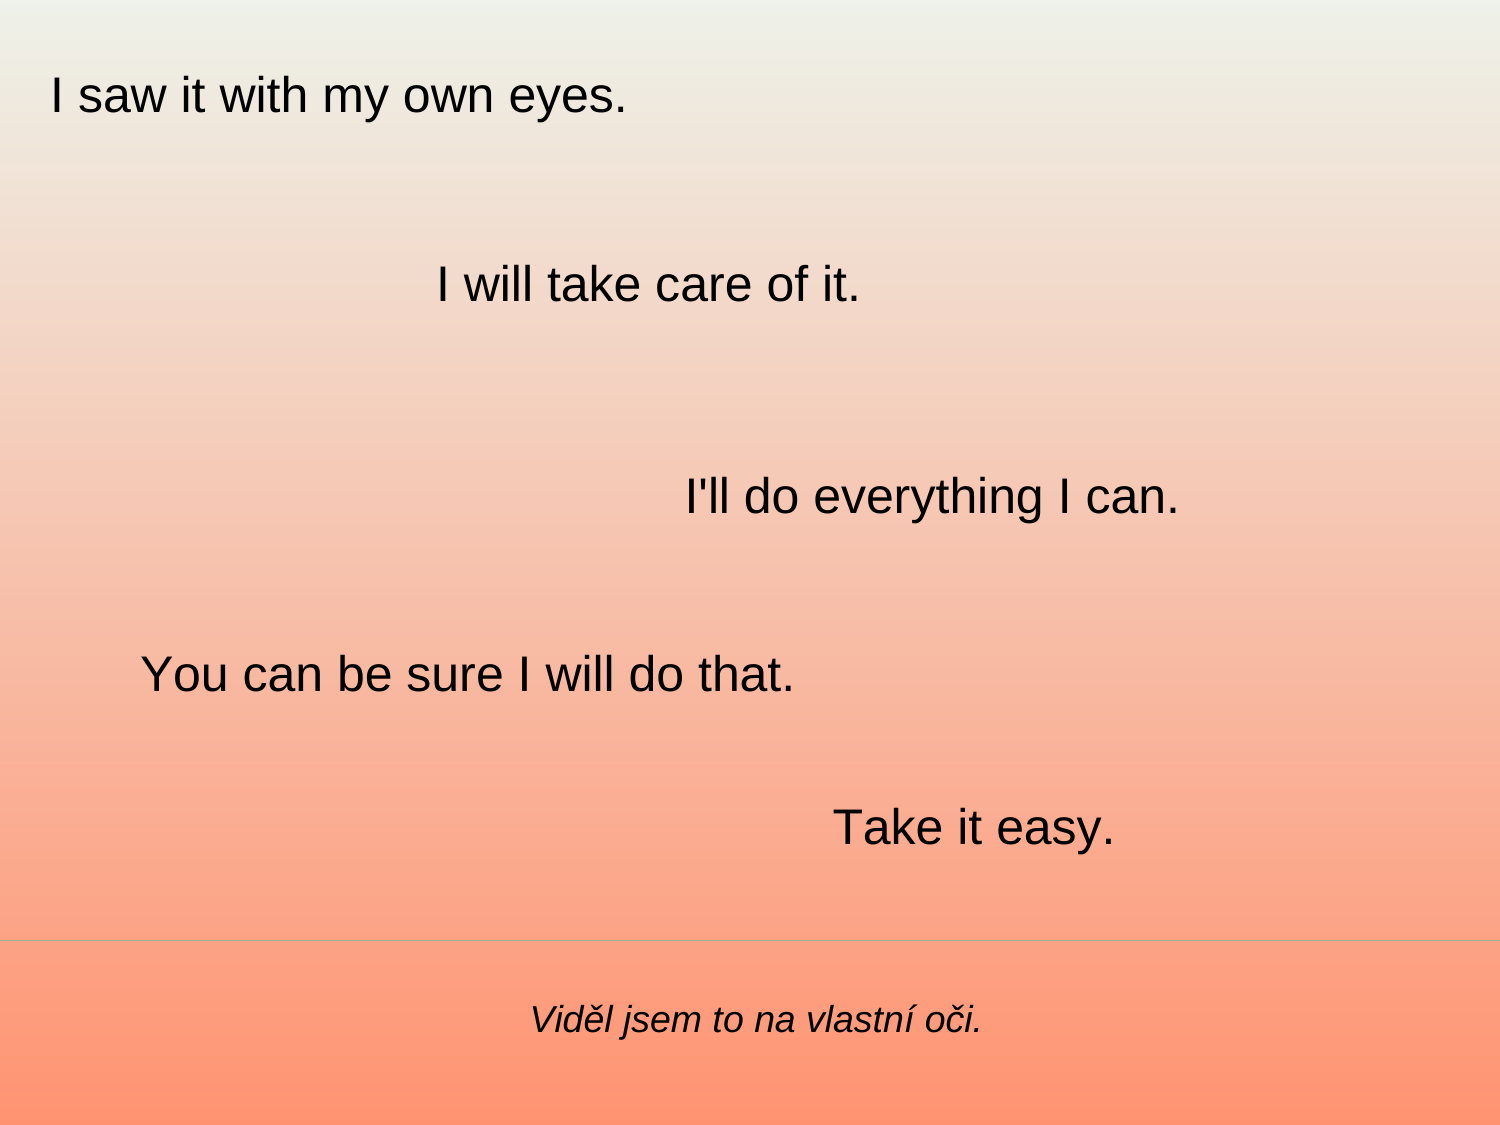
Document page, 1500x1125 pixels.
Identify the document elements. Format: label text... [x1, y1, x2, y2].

text_box You can be sure I will do that. [125, 633, 811, 709]
text_box I'll do everything I can. [669, 456, 1196, 532]
text_box I will take care of it. [421, 243, 877, 319]
text_box Take it easy. [817, 786, 1131, 863]
text_box I saw it with my own eyes. [35, 54, 1081, 131]
text_box Viděl jsem to na vlastní oči. [514, 987, 999, 1049]
